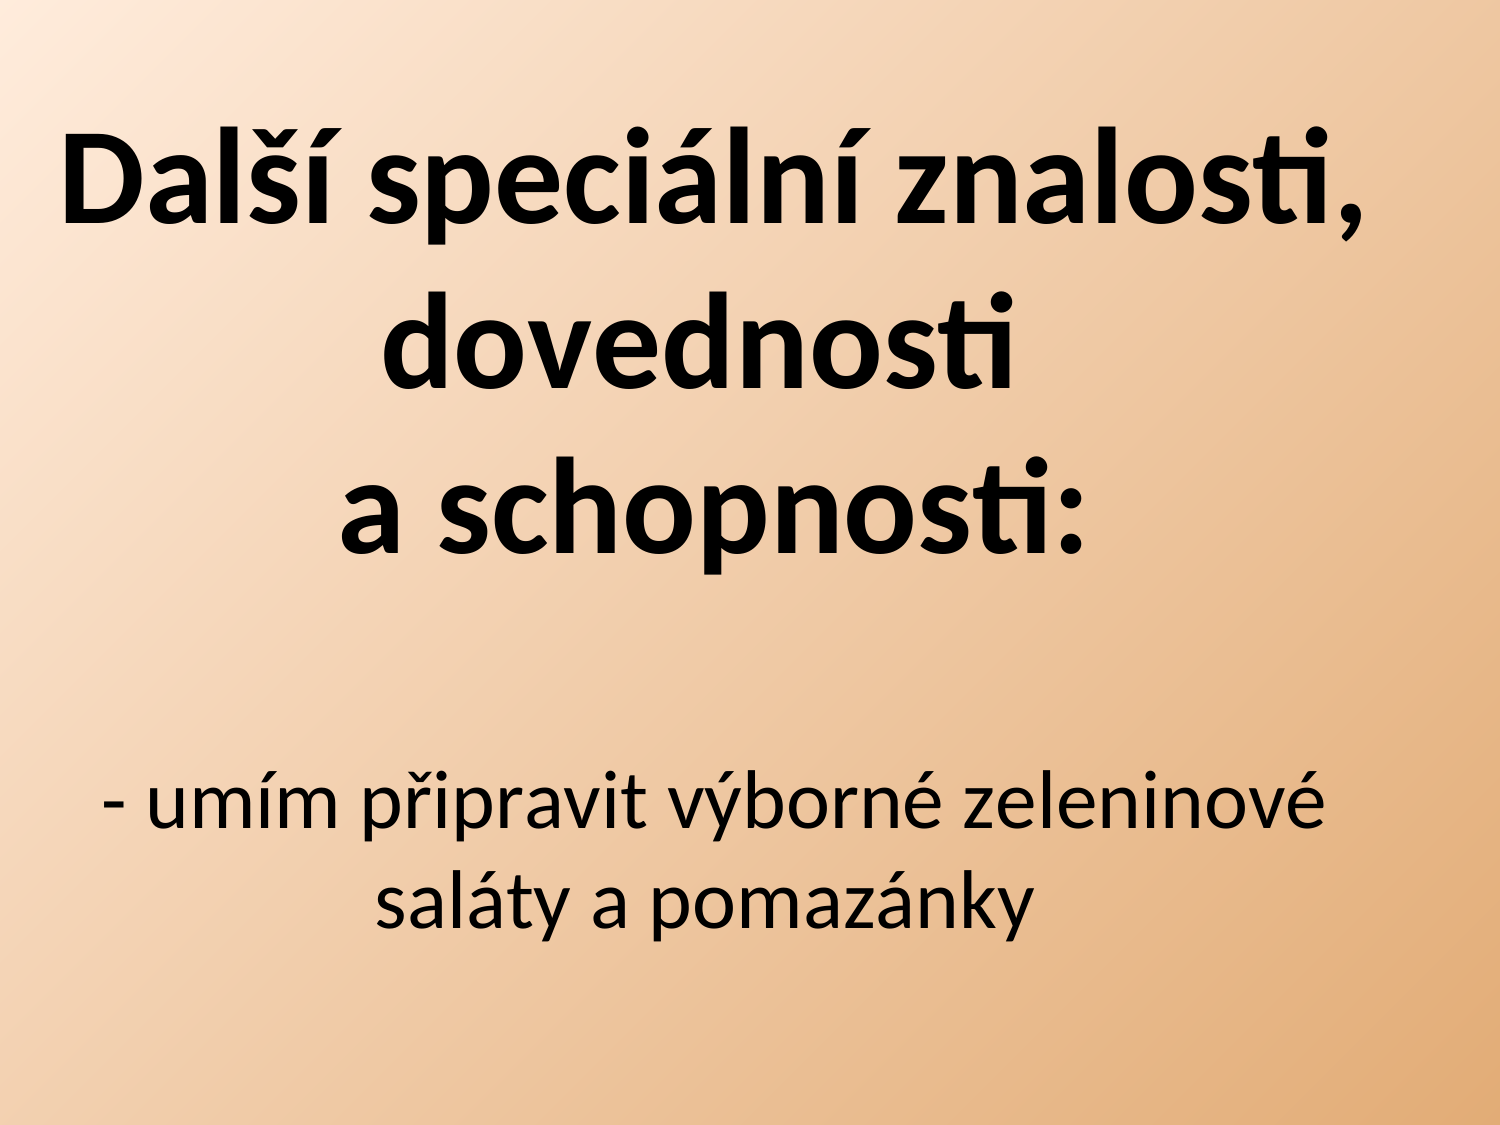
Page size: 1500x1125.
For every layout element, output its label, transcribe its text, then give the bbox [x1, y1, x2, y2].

title Další speciální znalosti, dovednosti a schopnosti: - umím připravit výborné zeleninové saláty a pomazánky [0, 78, 1430, 954]
